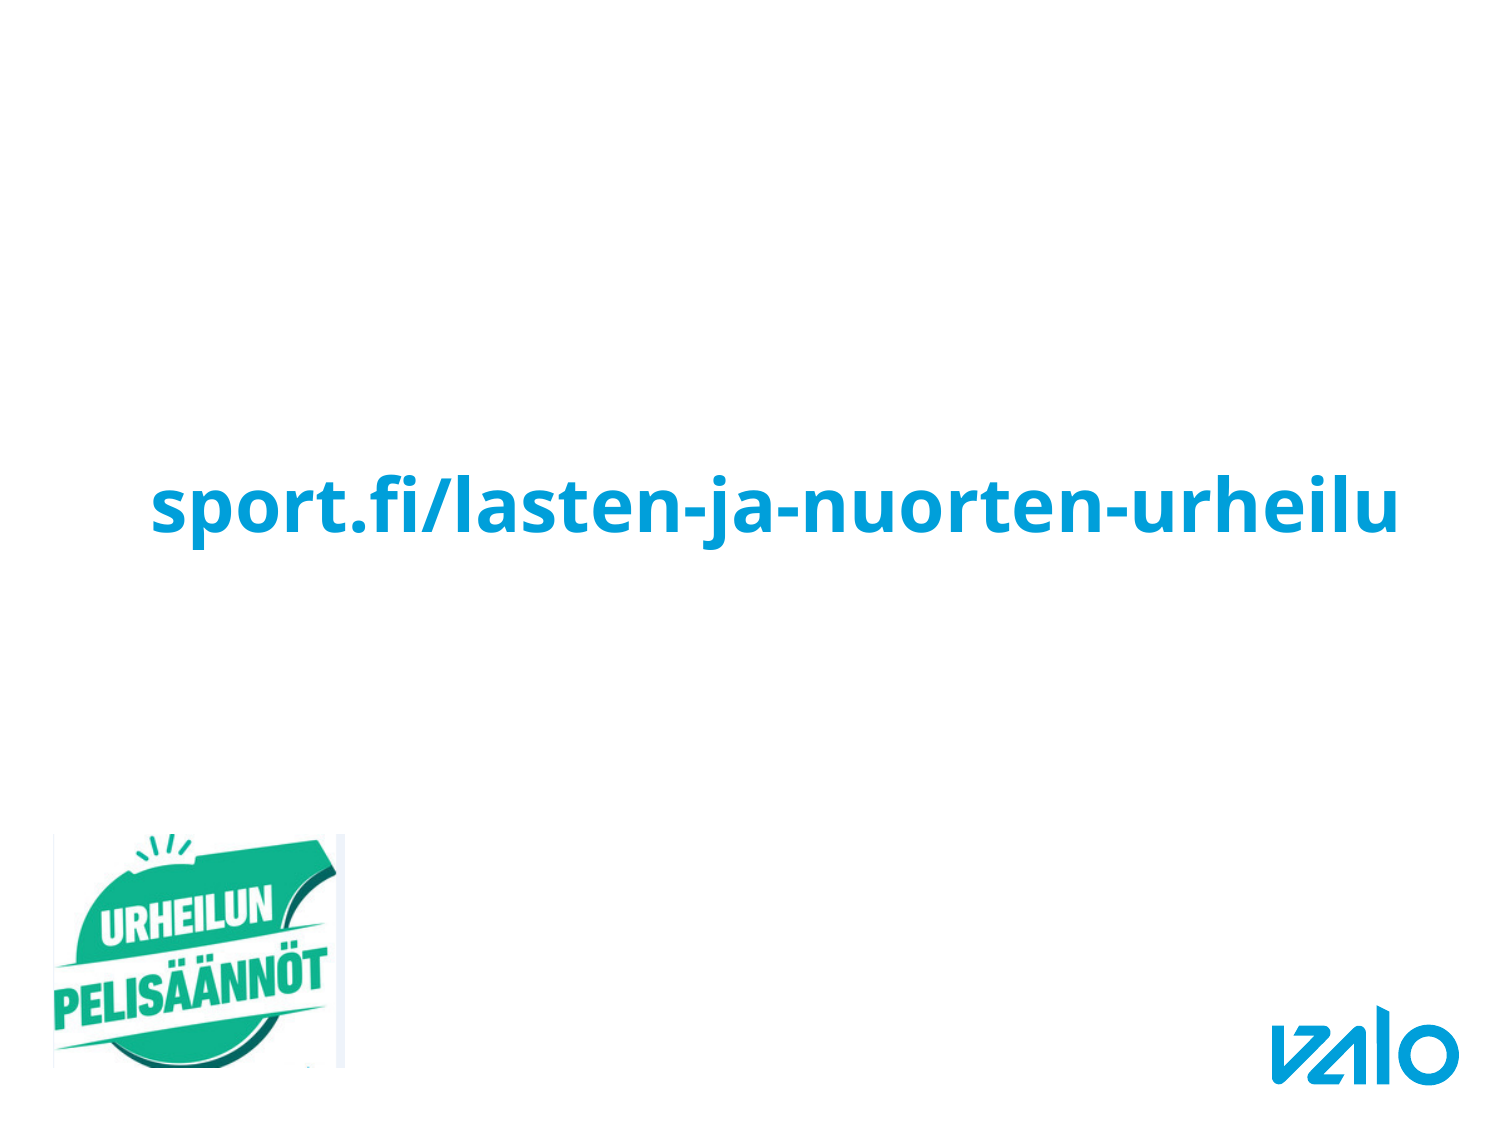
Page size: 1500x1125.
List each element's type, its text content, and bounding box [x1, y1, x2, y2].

picture [53, 834, 345, 1068]
title sport.fi/lasten-ja-nuorten-urheilu [135, 408, 1486, 597]
